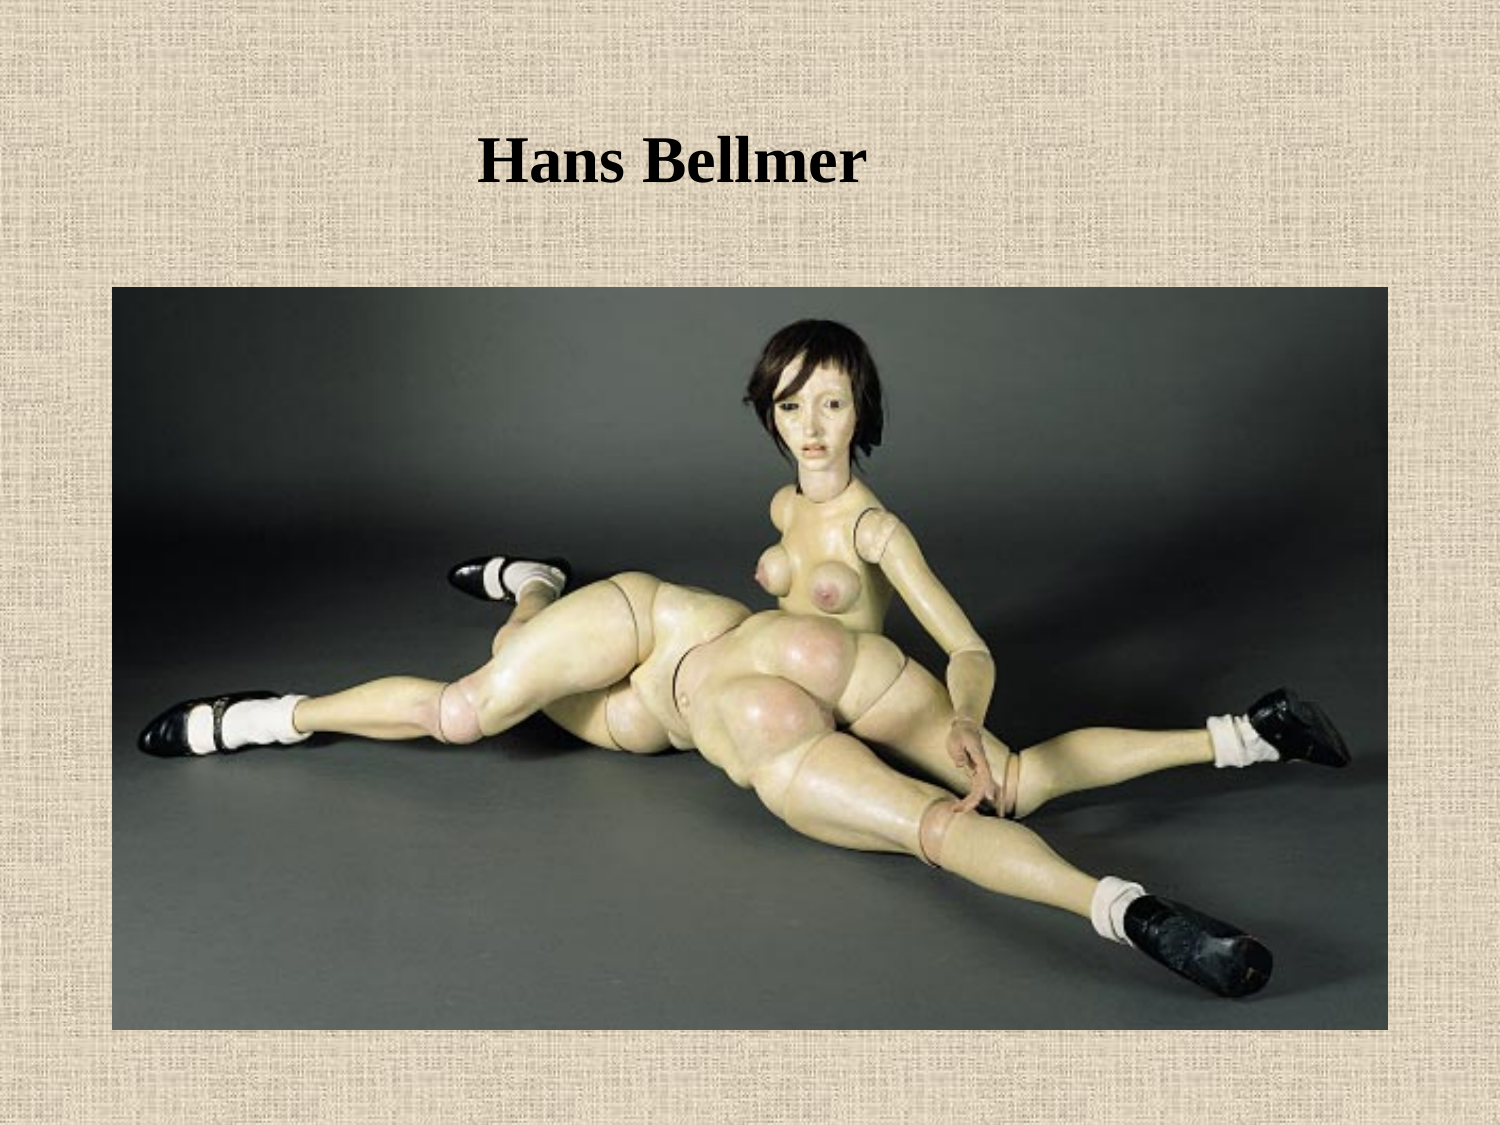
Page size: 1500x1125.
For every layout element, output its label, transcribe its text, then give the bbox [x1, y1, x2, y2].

text_box Hans Bellmer [462, 108, 884, 204]
picture [0, 0, 1500, 1125]
